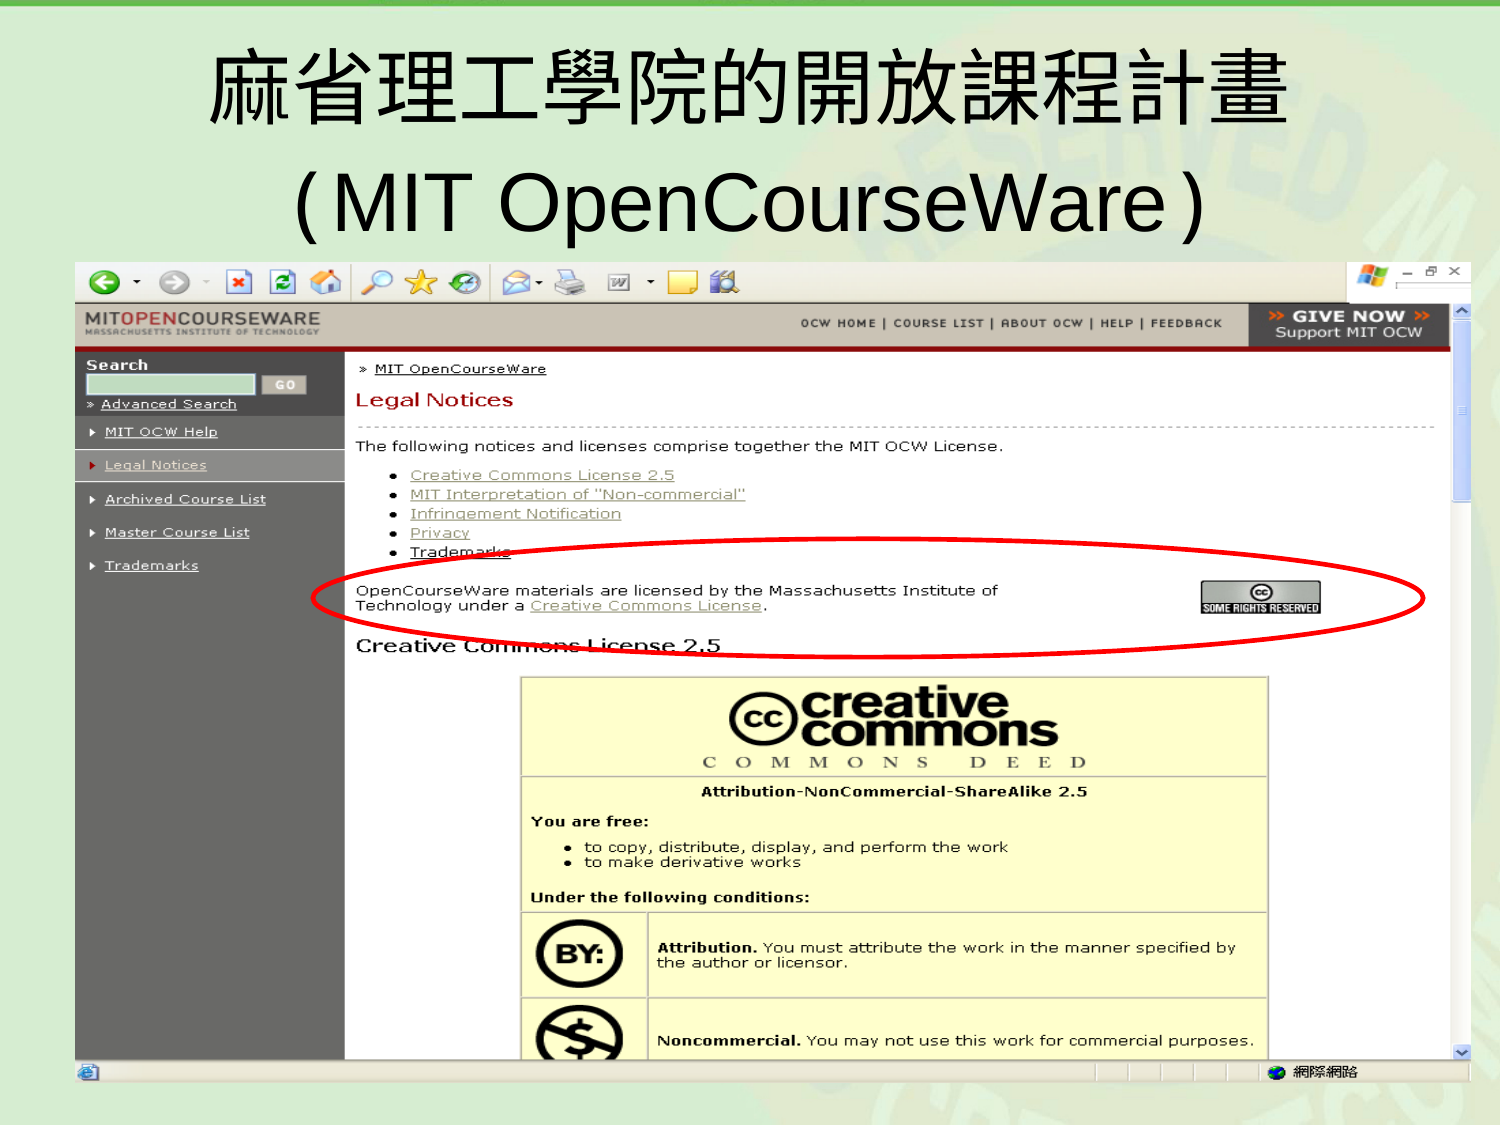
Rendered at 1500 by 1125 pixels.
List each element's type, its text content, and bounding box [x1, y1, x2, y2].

picture [0, 0, 1500, 1125]
title 麻省理工學院的開放課程計畫 (MIT OpenCourseWare) [75, 31, 1426, 247]
